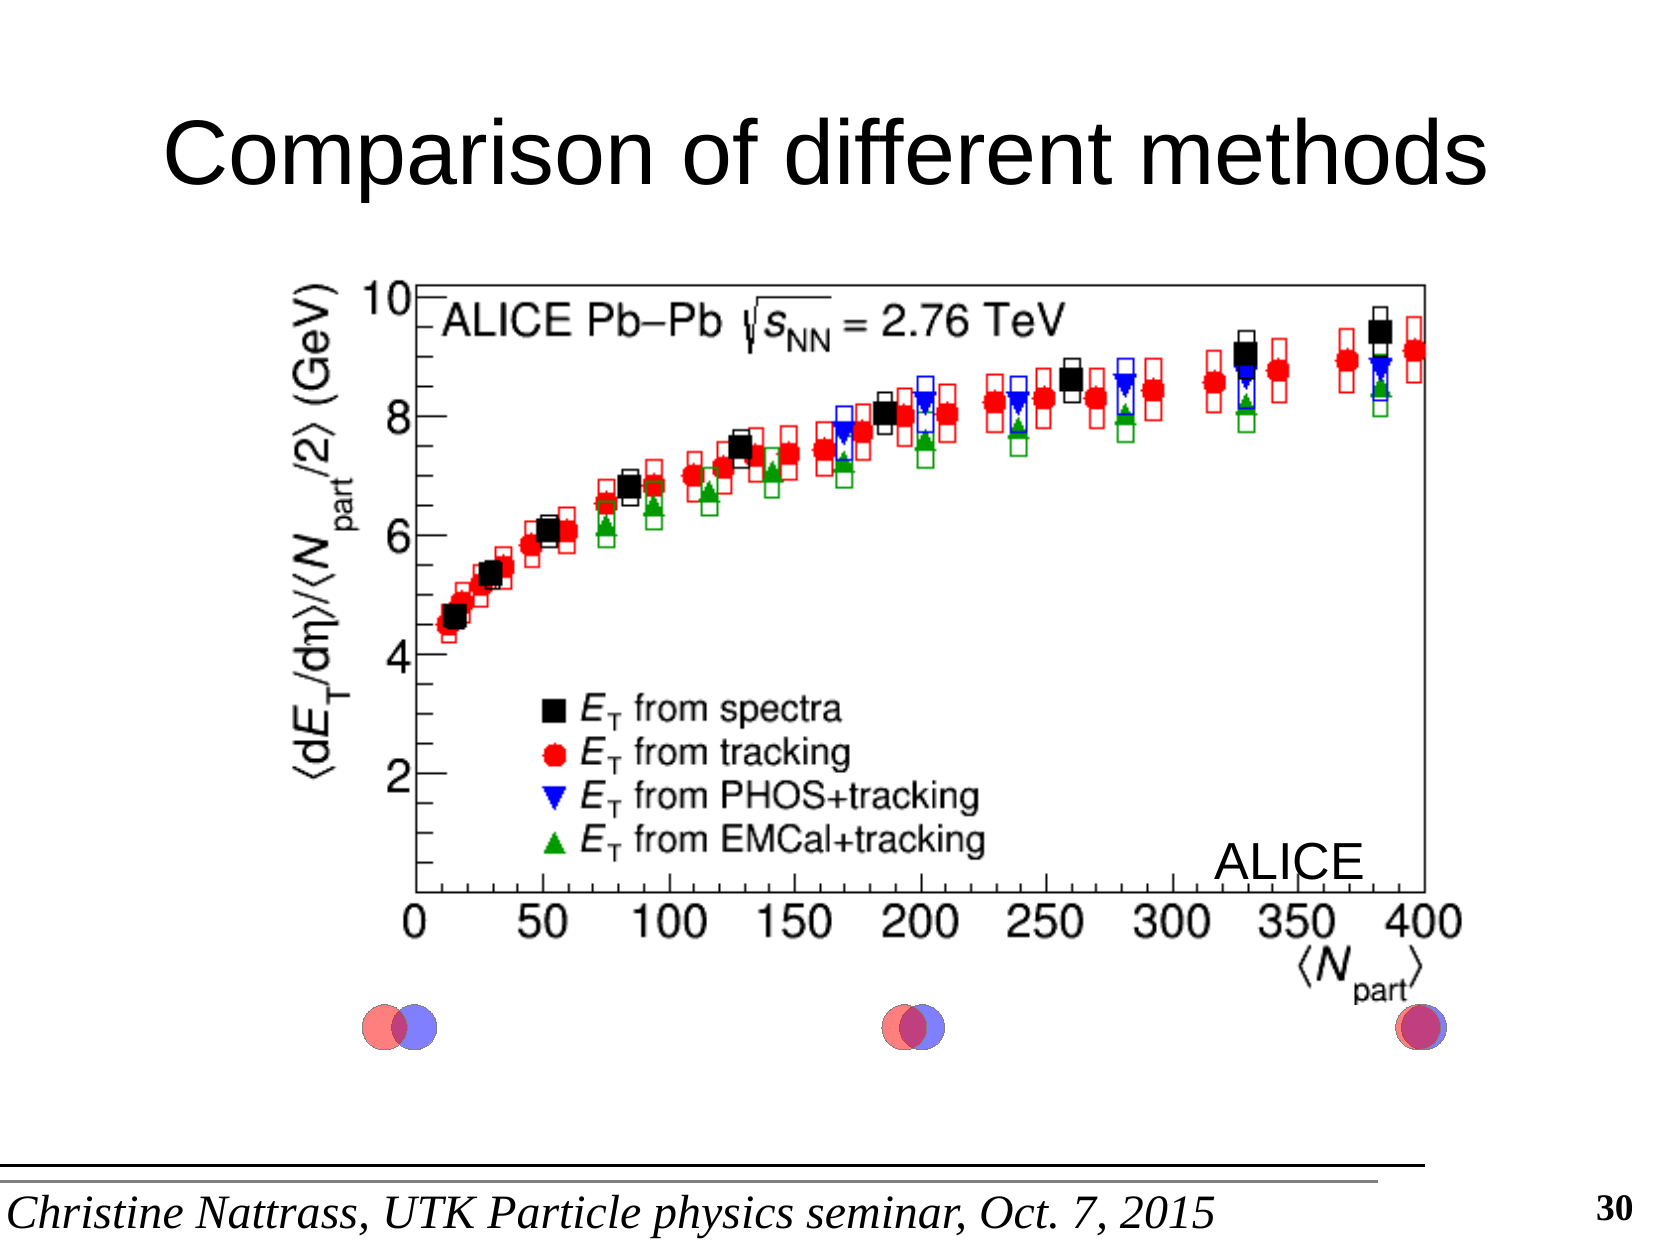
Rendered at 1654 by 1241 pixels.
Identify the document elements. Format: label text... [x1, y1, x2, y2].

text_box [881, 1004, 945, 1050]
text_box [362, 1004, 437, 1050]
text_box [1395, 1004, 1447, 1050]
text_box ALICE [1035, 825, 1381, 899]
picture [285, 263, 1466, 1005]
title Comparison of different methods [82, 49, 1571, 257]
